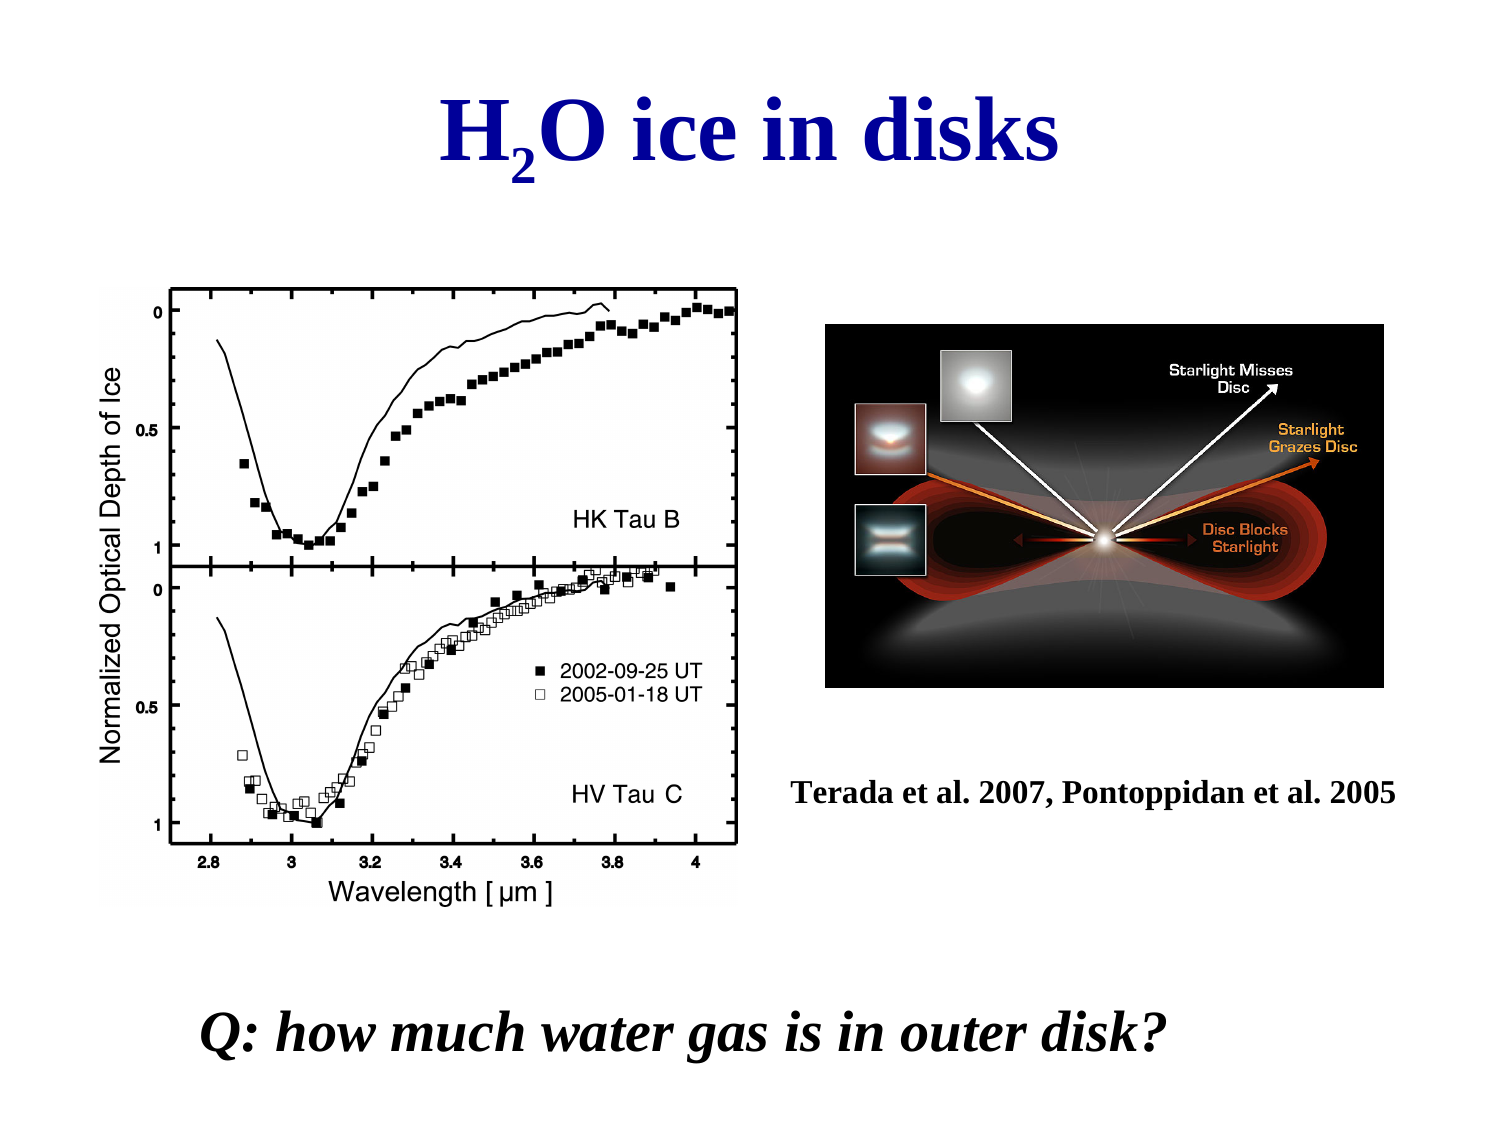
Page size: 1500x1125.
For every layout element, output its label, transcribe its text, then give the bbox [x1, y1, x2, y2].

picture [99, 287, 738, 907]
picture [825, 324, 1384, 688]
text_box Q: how much water gas is in outer disk? [185, 985, 1184, 1072]
text_box Terada et al. 2007, Pontoppidan et al. 2005 [775, 762, 1413, 818]
title H2O ice in disks [112, 37, 1388, 225]
